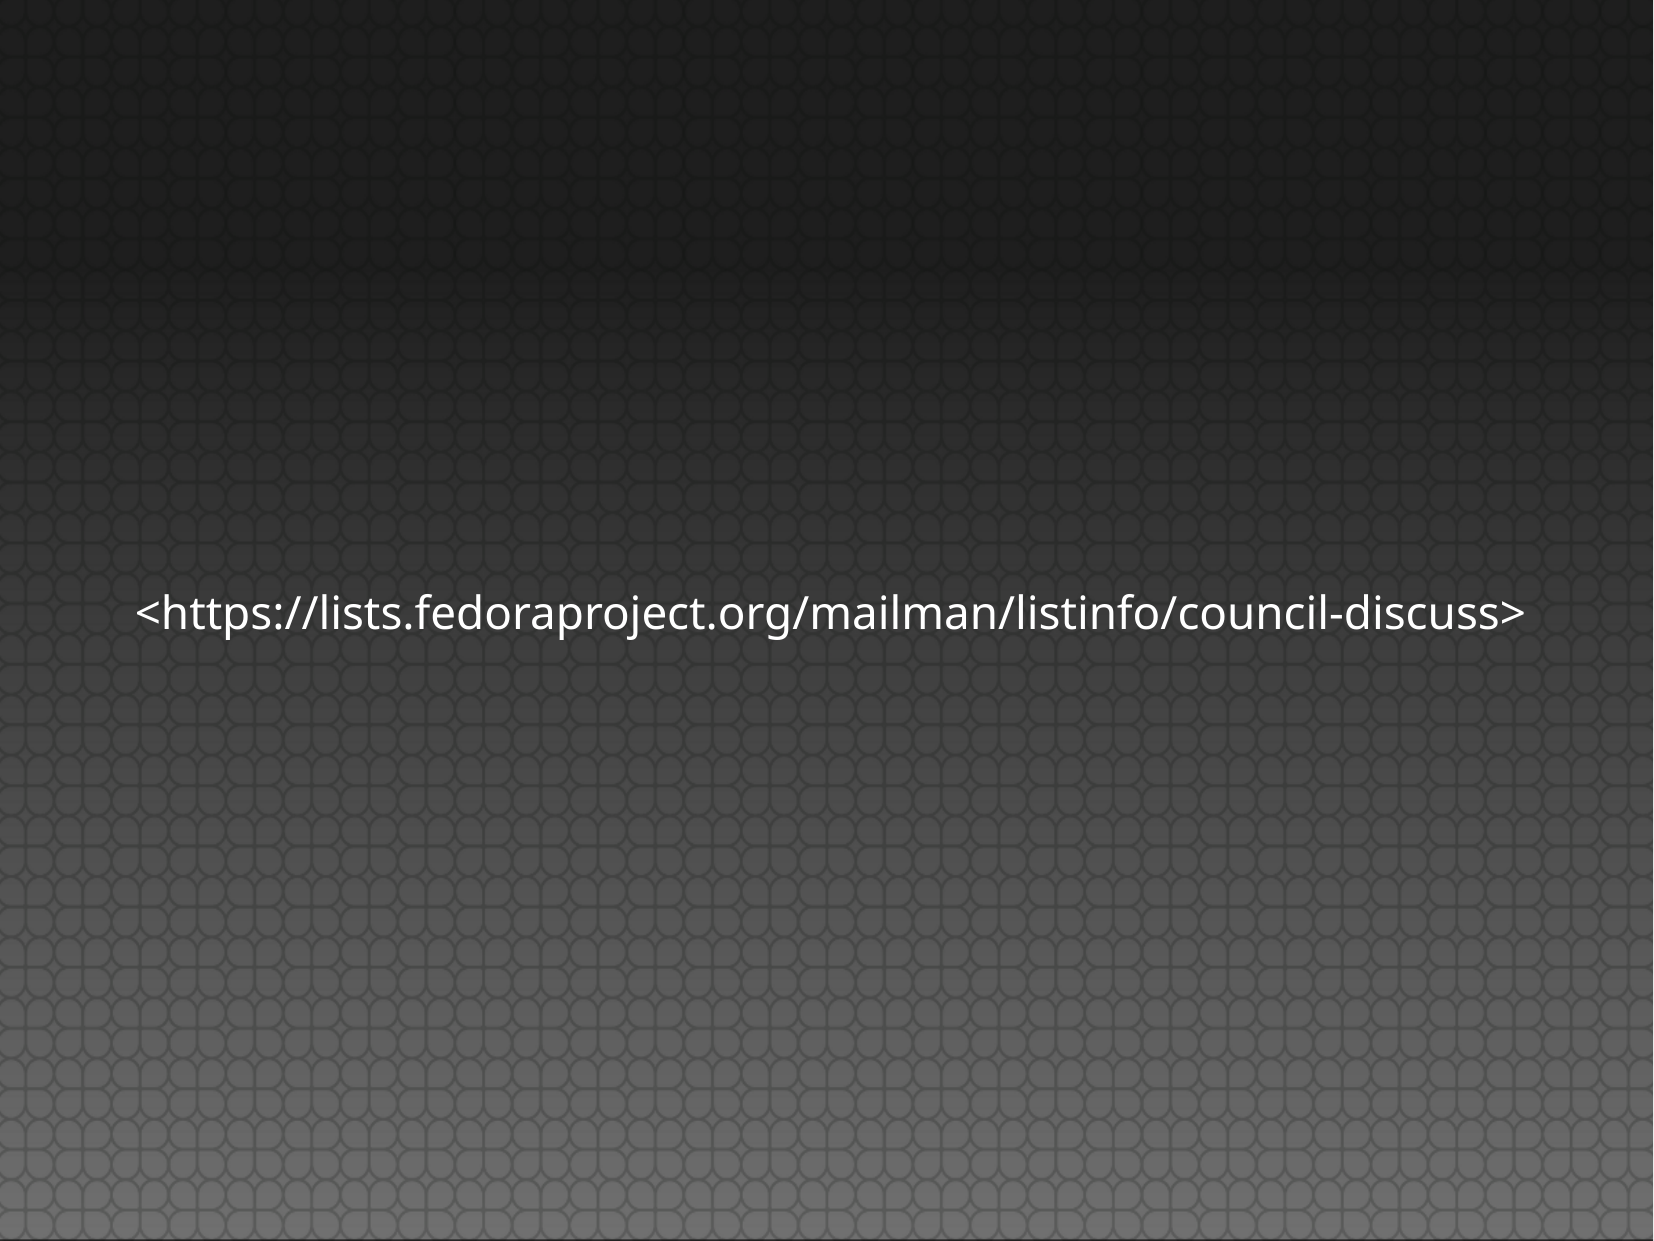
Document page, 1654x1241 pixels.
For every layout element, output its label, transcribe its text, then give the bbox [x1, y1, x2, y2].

subtitle <https://lists.fedoraproject.org/mailman/listinfo/council-discuss> [87, 177, 1575, 1047]
picture [0, 0, 1654, 1241]
